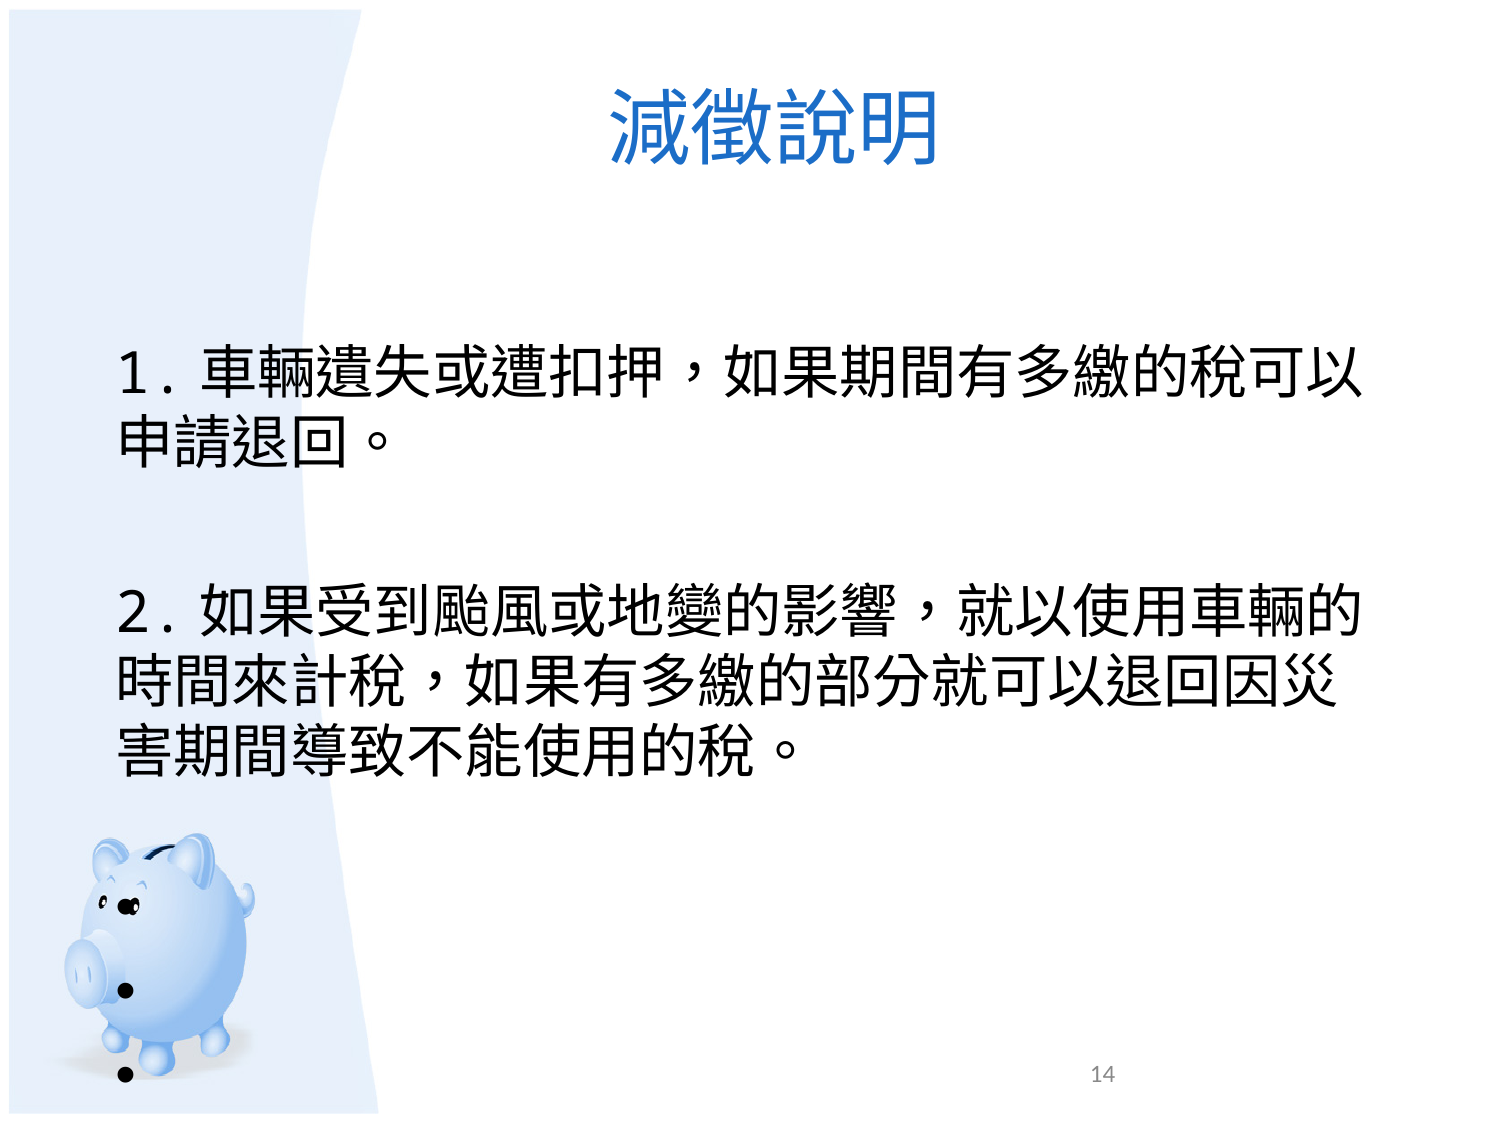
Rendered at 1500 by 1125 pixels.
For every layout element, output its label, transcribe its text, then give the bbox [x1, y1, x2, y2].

title 減徵說明 [253, 30, 1296, 219]
text_box 14 [1074, 1042, 1426, 1103]
list 1.車輛遺失或遭扣押，如果期間有多繳的稅可以申請退回。 2.如果受到颱風或地變的影響，就以使用車輛的時間來計稅，如果有多繳的部分就可以退回因災害期間導致不能使用的稅。 [100, 243, 1406, 870]
